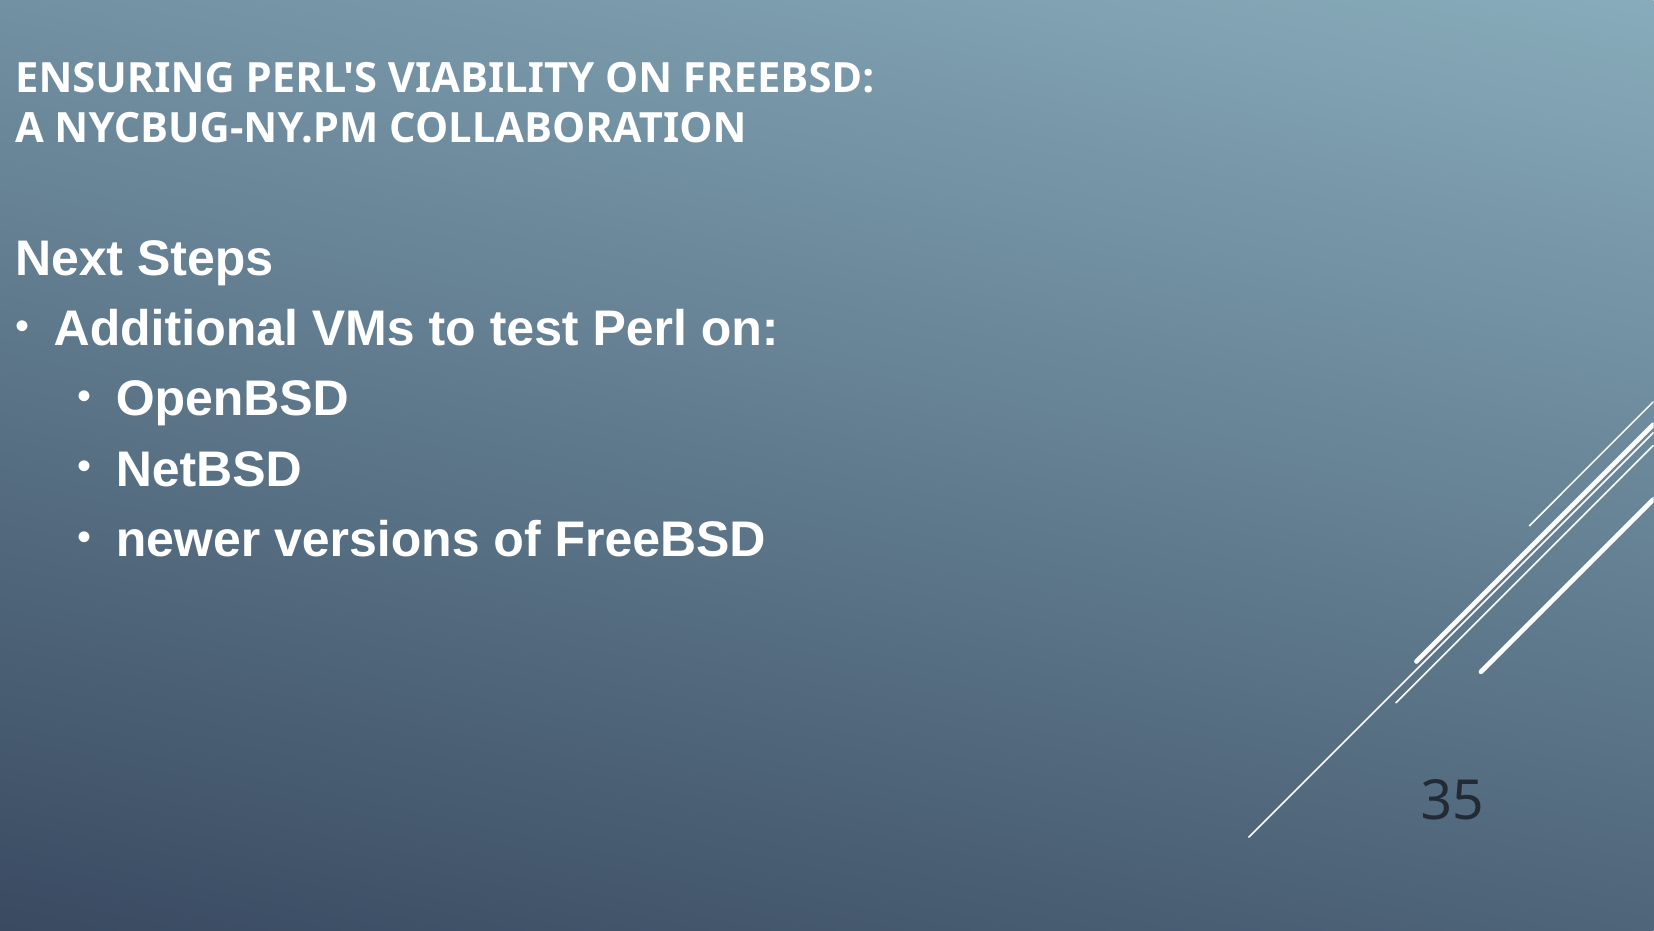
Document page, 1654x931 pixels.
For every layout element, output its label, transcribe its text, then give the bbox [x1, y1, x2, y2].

subtitle Next Steps Additional VMs to test Perl on: OpenBSD NetBSD newer versions of FreeBSD [0, 217, 1489, 871]
title Ensuring Perl's Viability on FreeBSD: A NYCBUG-NY.PM Collaboration [0, 36, 1163, 166]
